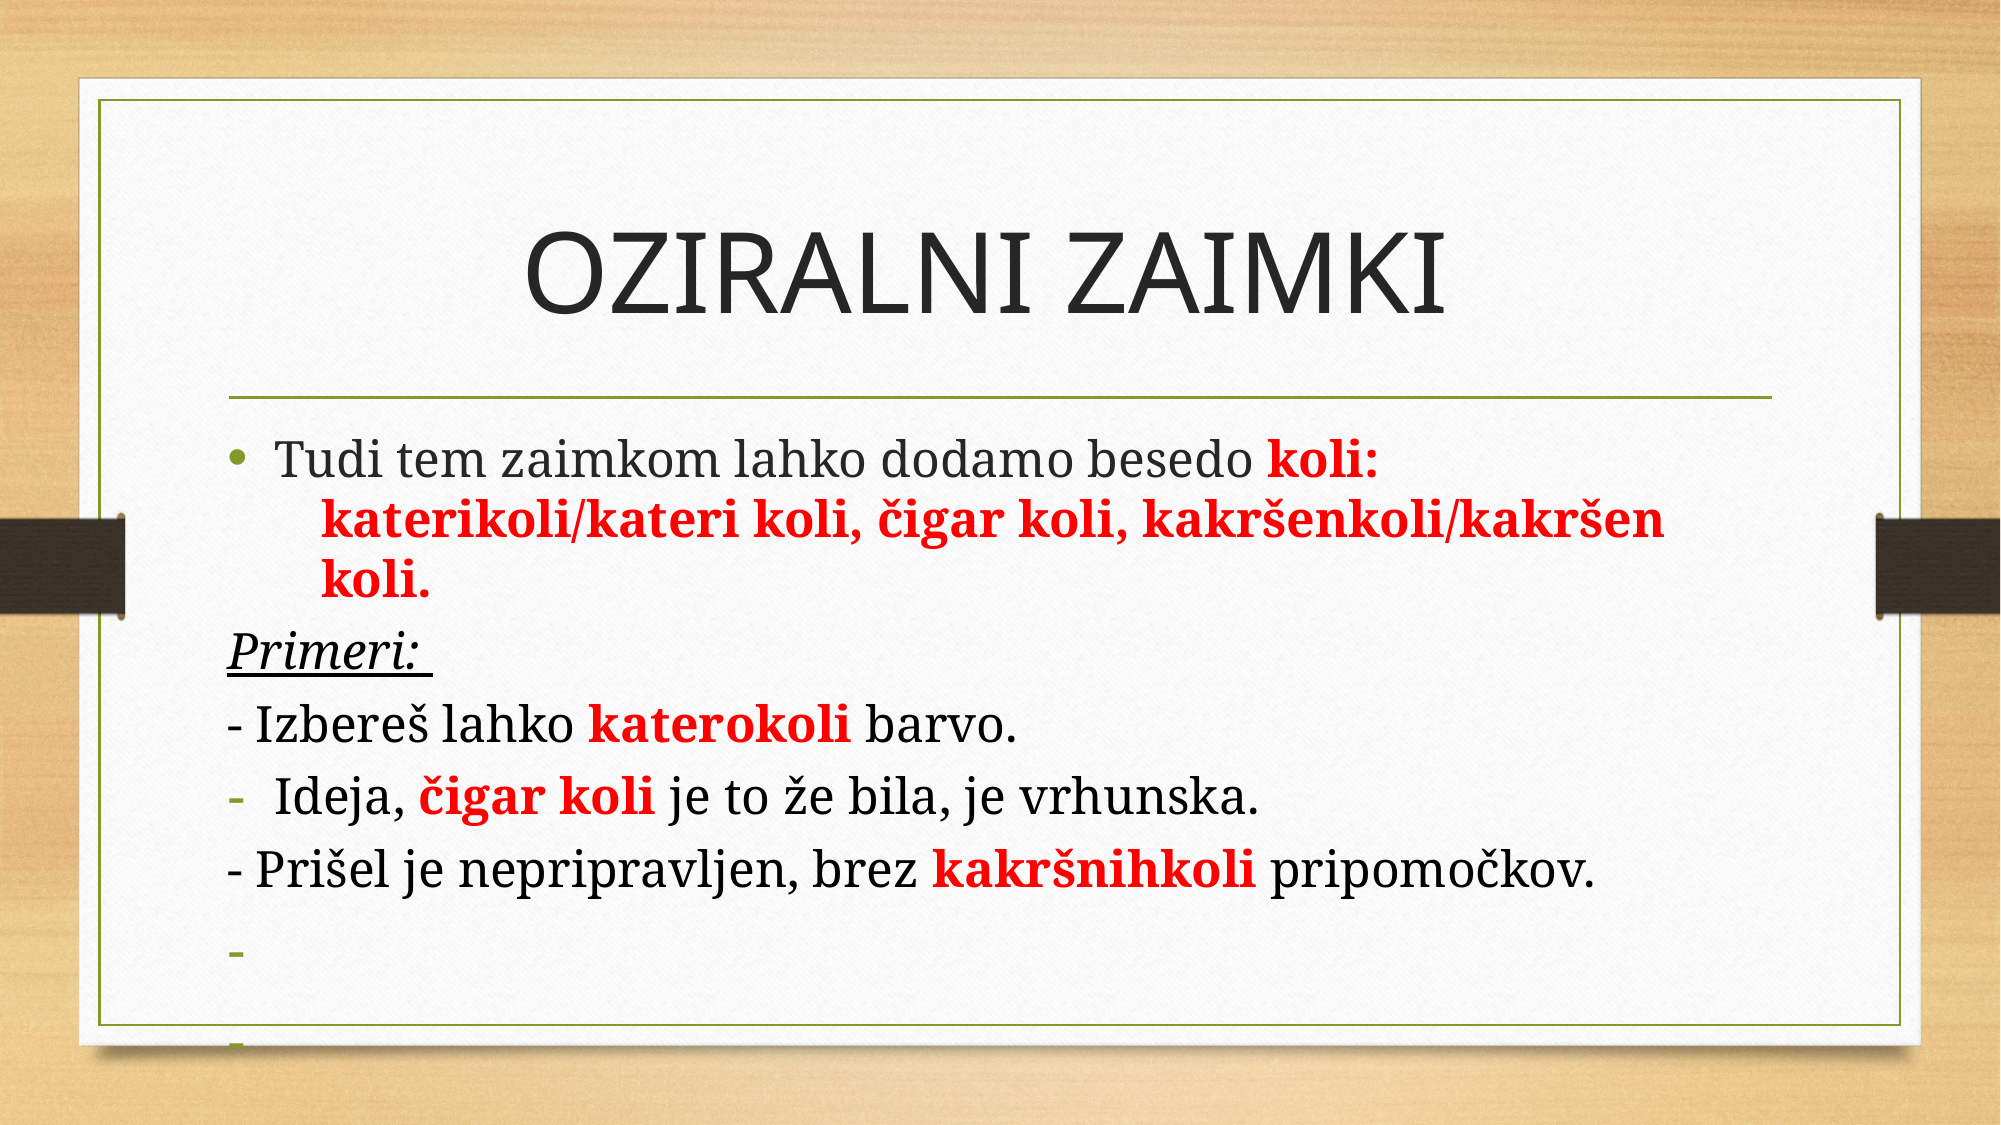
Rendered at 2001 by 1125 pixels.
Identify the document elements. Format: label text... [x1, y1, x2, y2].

list Tudi tem zaimkom lahko dodamo besedo koli: katerikoli/kateri koli, čigar koli, kakršenkoli/kakršen koli. Primeri: - Izbereš lahko katerokoli barvo. Ideja, čigar koli je to že bila, je vrhunska. - Prišel je nepripravljen, brez kakršnihkoli pripomočkov. [212, 419, 1788, 964]
title OZIRALNI ZAIMKI [212, 161, 1788, 376]
